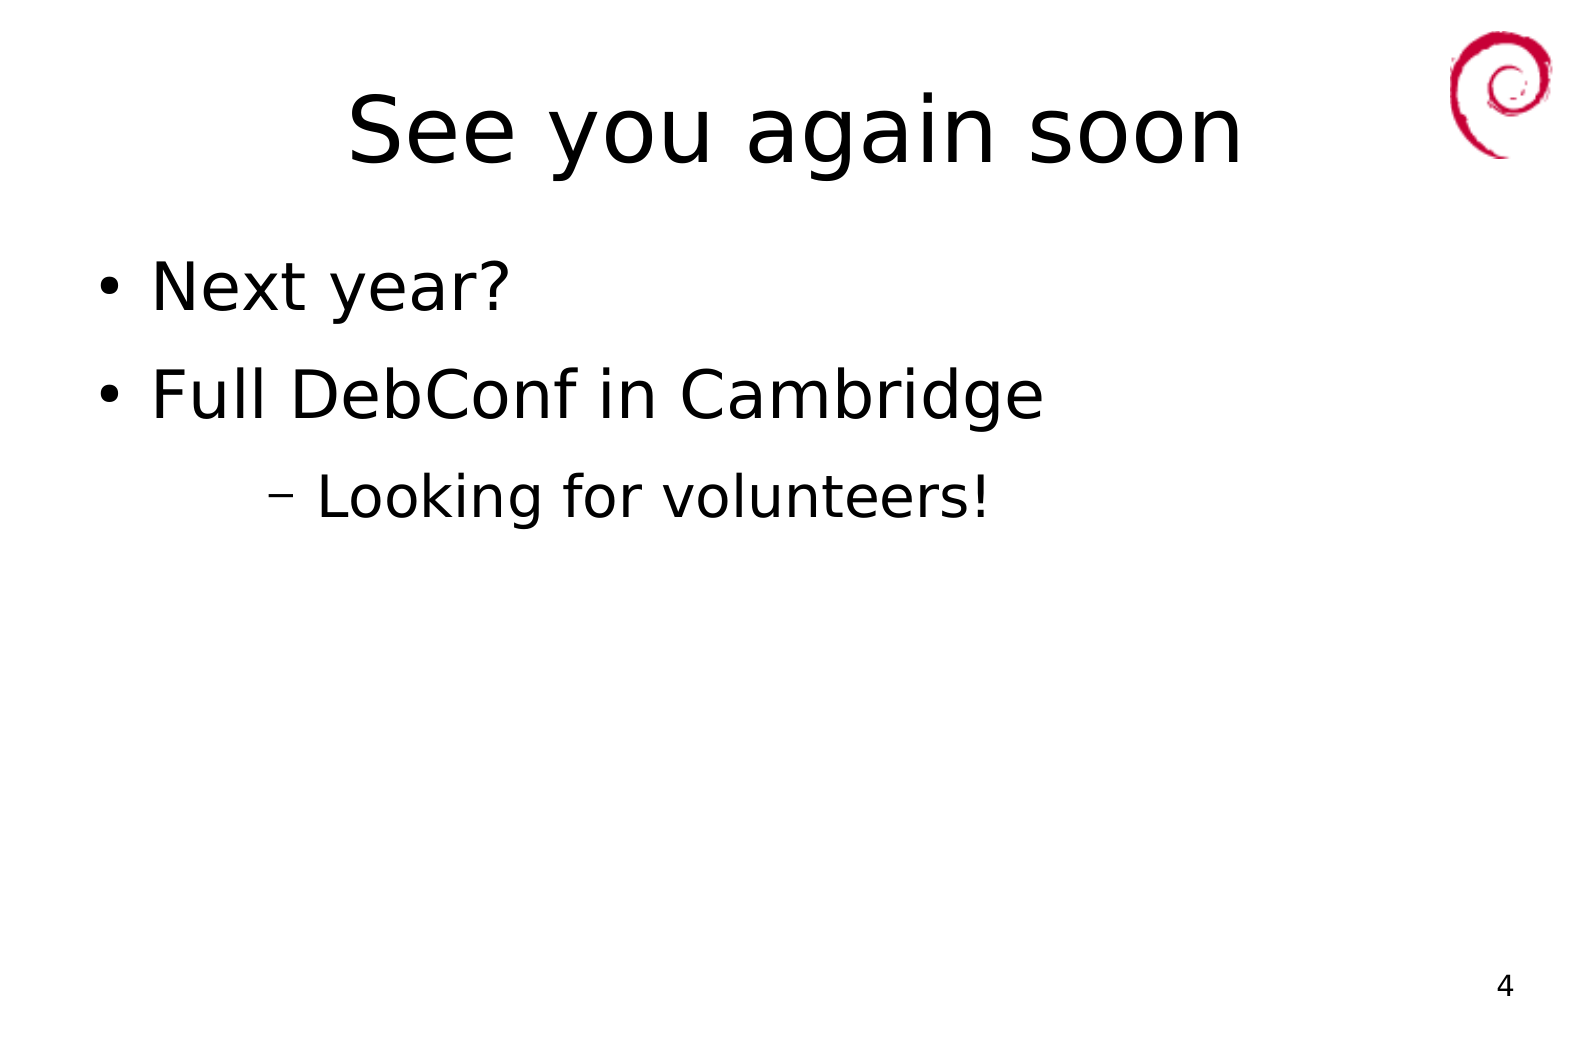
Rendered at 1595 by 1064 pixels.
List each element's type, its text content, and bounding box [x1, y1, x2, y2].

title See you again soon [79, 42, 1515, 220]
list Next year? Full DebConf in Cambridge Looking for volunteers! [79, 248, 1515, 951]
picture [1450, 31, 1555, 159]
